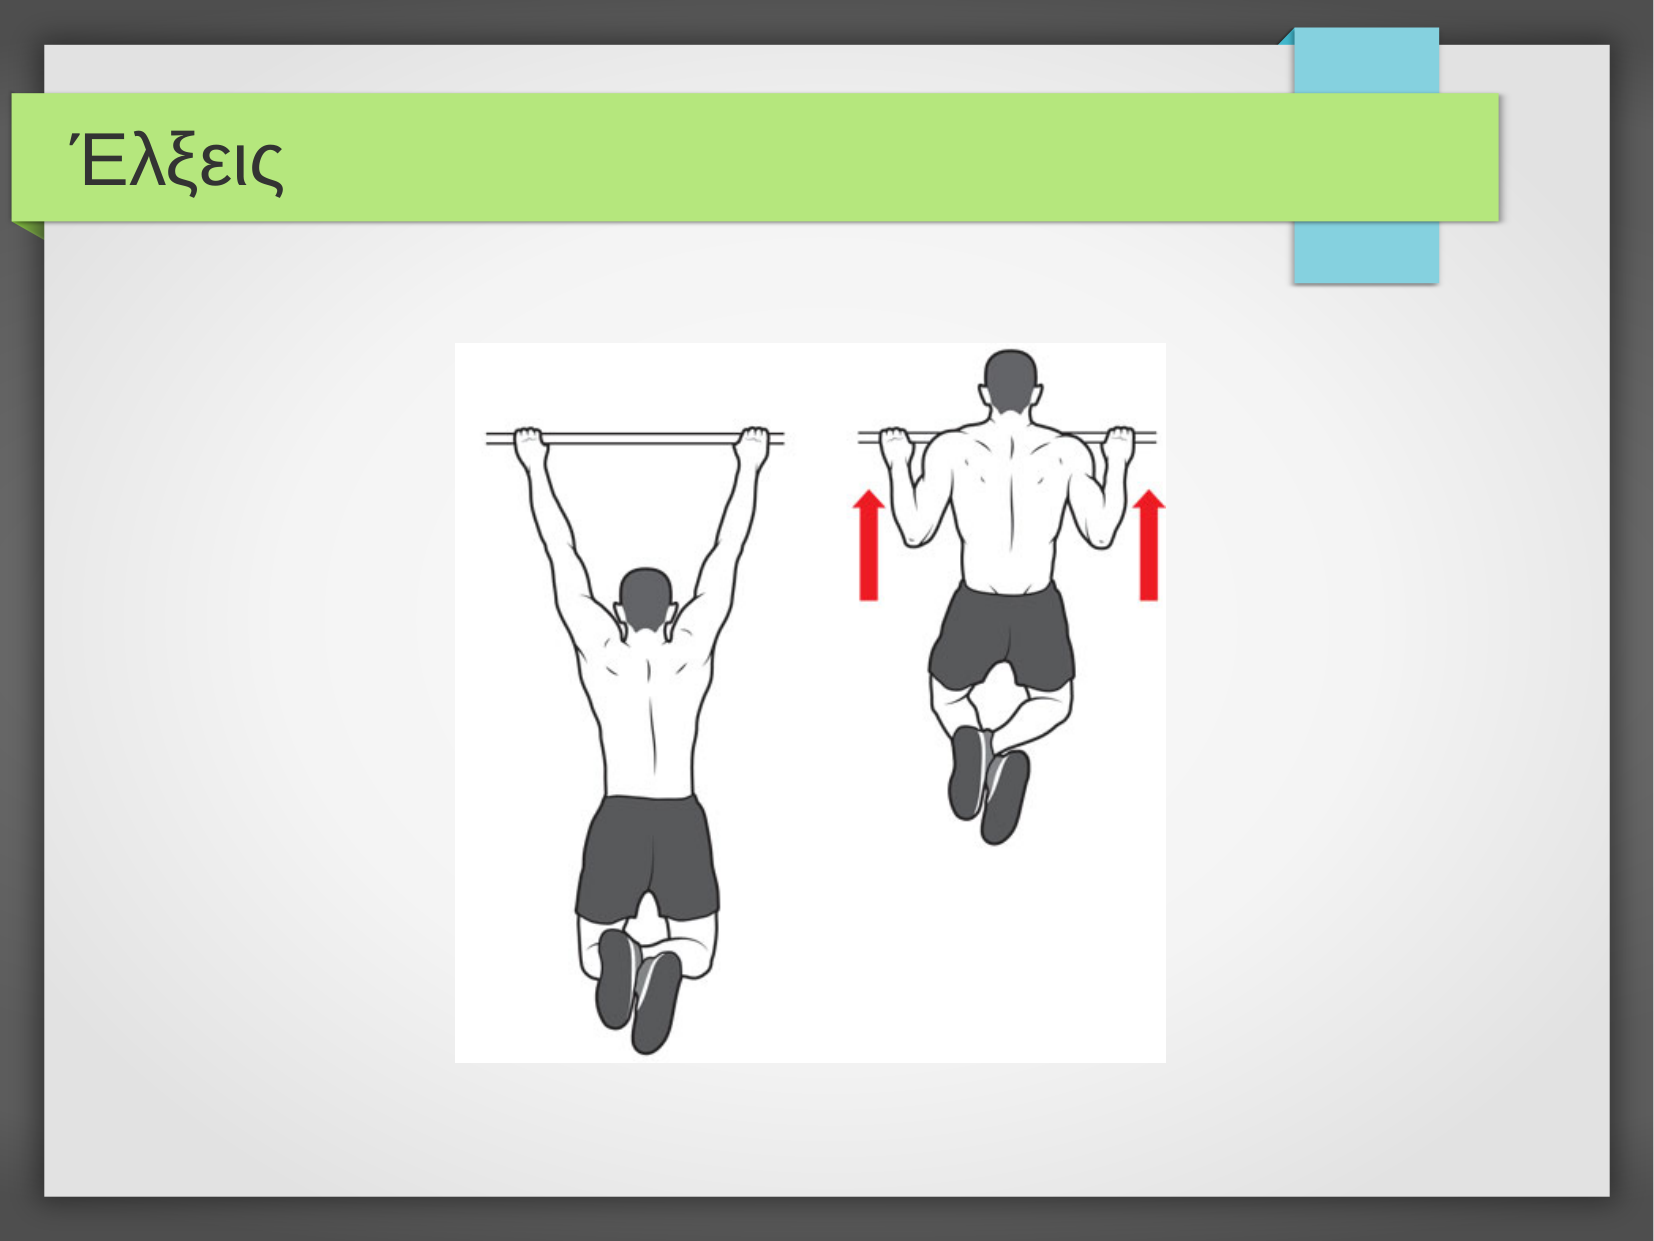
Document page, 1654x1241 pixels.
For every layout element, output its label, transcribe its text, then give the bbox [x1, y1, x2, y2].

picture [0, 0, 1654, 1241]
title Έλξεις [70, 106, 1229, 213]
